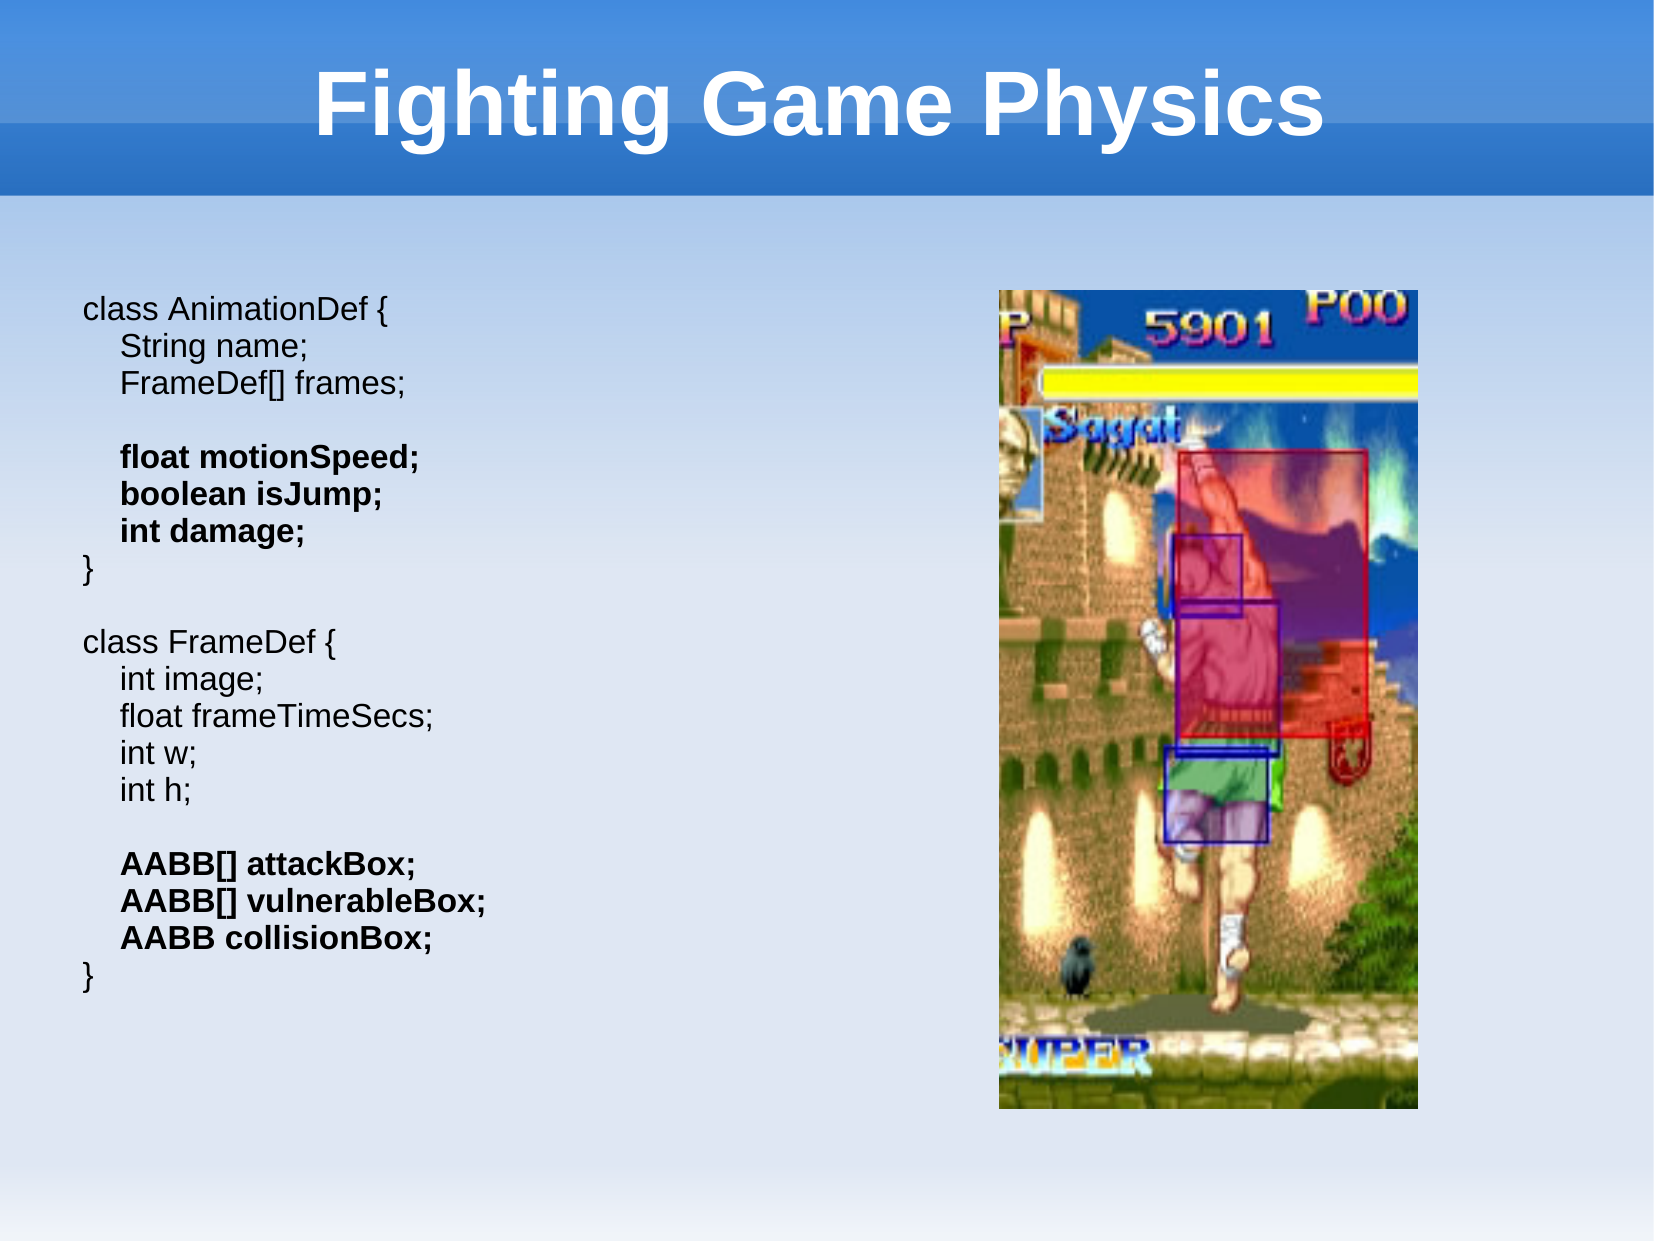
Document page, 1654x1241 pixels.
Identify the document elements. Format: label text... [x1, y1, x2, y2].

title Fighting Game Physics [76, 0, 1565, 208]
list class AnimationDef { String name; FrameDef[] frames; float motionSpeed; boolean isJump; int damage; } class FrameDef { int image; float frameTimeSecs; int w; int h; AABB[] attackBox; AABB[] vulnerableBox; AABB collisionBox; } [82, 290, 809, 1109]
picture [0, 0, 1654, 1241]
